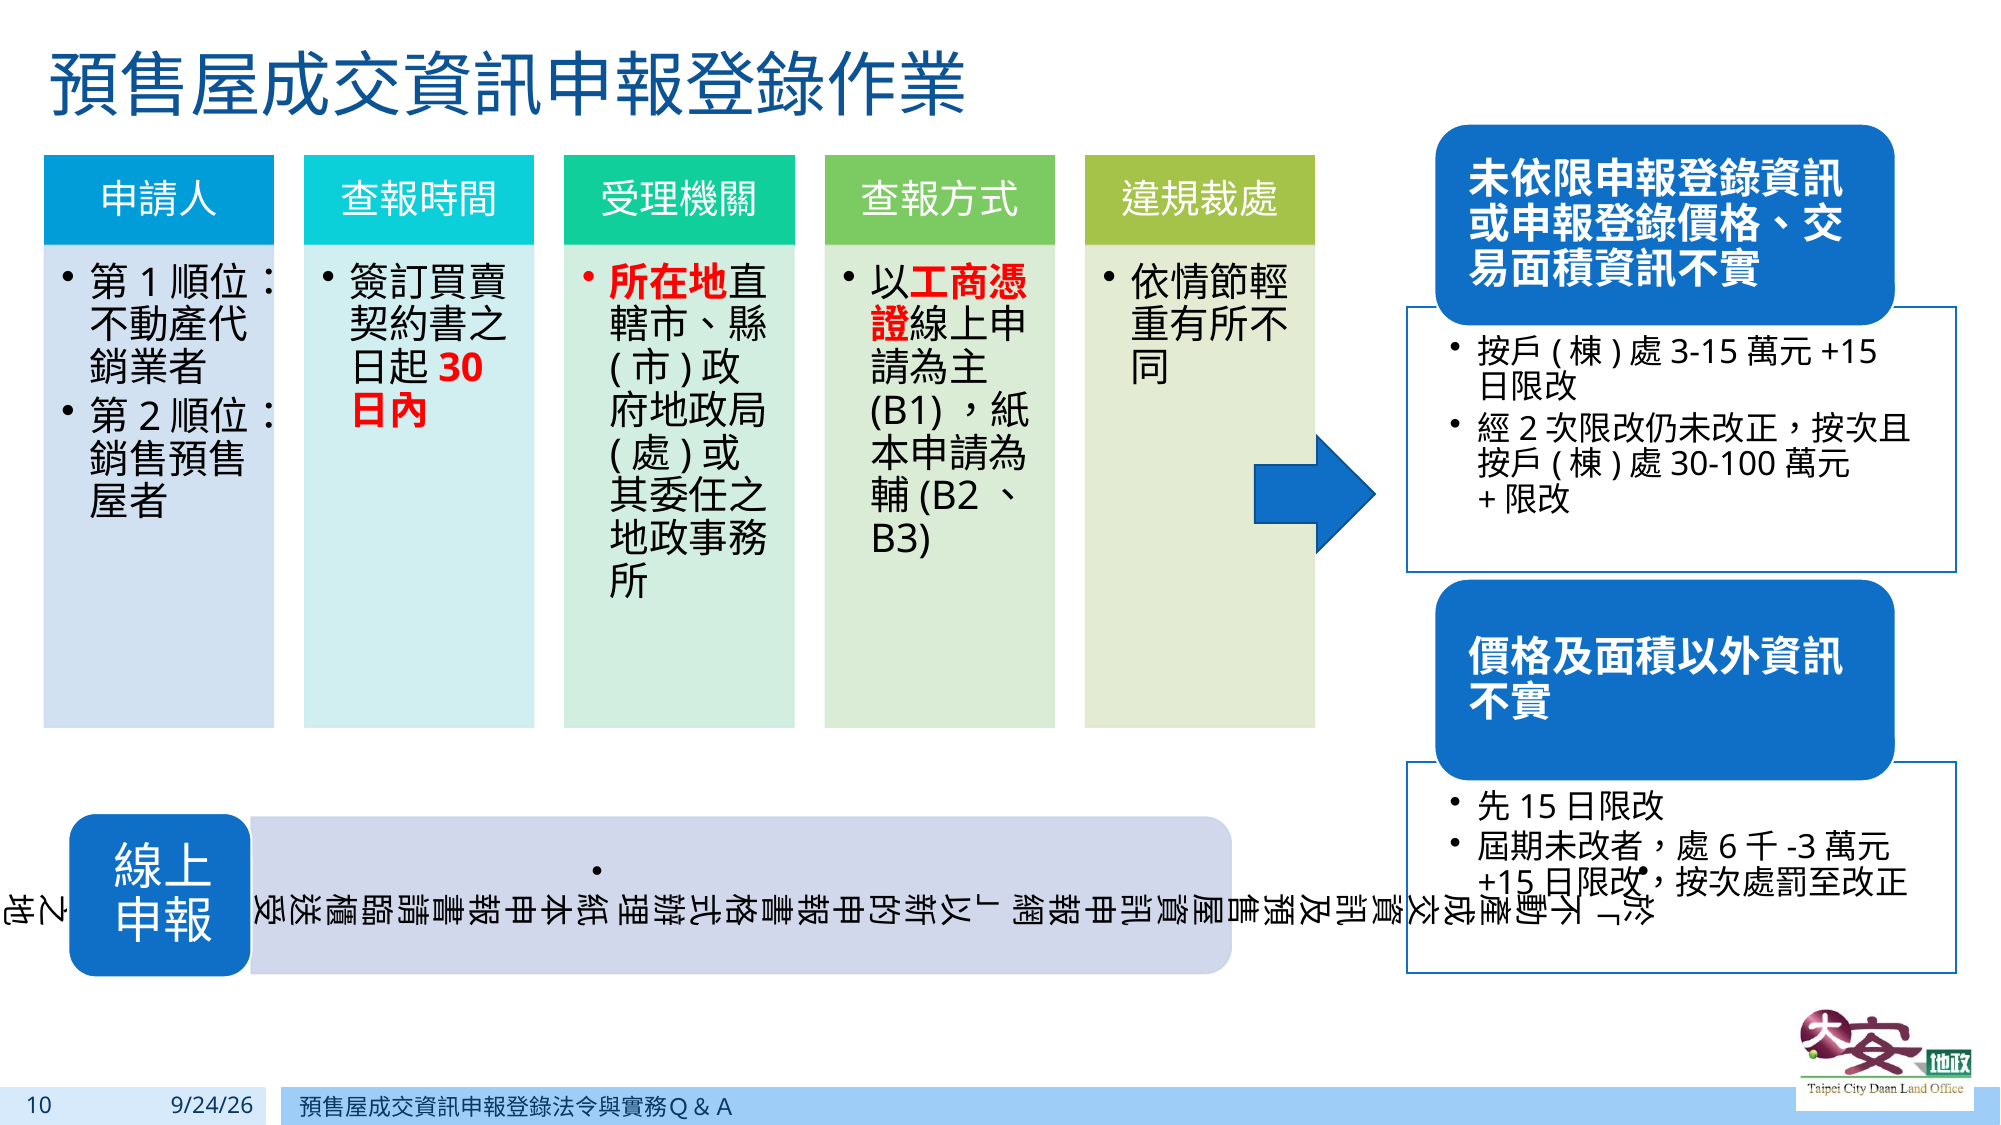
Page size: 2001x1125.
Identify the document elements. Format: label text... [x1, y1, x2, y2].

text_box 第1順位：不動產代銷業者 第2順位：銷售預售屋者 [44, 245, 274, 727]
slide_number <編號> [0, 1087, 68, 1125]
text_box 查報時間 [305, 155, 534, 245]
title 預售屋成交資訊申報登錄作業 [33, 16, 1571, 133]
text_box 按戶(棟)處3-15萬元+15日限改 經2次限改仍未改正，按次且按戶(棟)處30-100萬元+限改 [1406, 307, 1956, 572]
text_box 簽訂買賣契約書之日起30日內 [305, 245, 534, 727]
text_box 查報方式 [825, 155, 1054, 245]
text_box 線上 申報 [68, 813, 252, 978]
text_box 於「不動產成交資訊及預售屋資訊申報網」以新的申報書格式辦理 紙本申報書請臨櫃送受理申報登錄之地政機關收件 [251, 817, 1231, 974]
text_box 依情節輕重有所不同 [1085, 245, 1315, 727]
text_box 以工商憑證線上申請為主(B1)，紙本申請為輔(B2、B3) [825, 245, 1054, 727]
text_box 受理機關 [565, 155, 794, 245]
slide_number 10/21/21 [74, 1087, 269, 1125]
text_box 價格及面積以外資訊不實 [1434, 578, 1896, 782]
footer 預售屋成交資訊申報登錄法令與實務Ｑ＆Ａ [284, 1087, 1785, 1125]
text_box 先15日限改 屆期未改者，處6千-3萬元+15日限改，按次處罰至改正 [1406, 762, 1956, 973]
text_box [1254, 436, 1375, 552]
text_box 申請人 [44, 155, 274, 245]
picture [1796, 992, 1974, 1111]
text_box 所在地直轄市、縣(市)政府地政局(處)或其委任之地政事務所 [565, 245, 794, 727]
text_box 違規裁處 [1085, 155, 1315, 245]
text_box 未依限申報登錄資訊或申報登錄價格、交易面積資訊不實 [1434, 123, 1896, 327]
